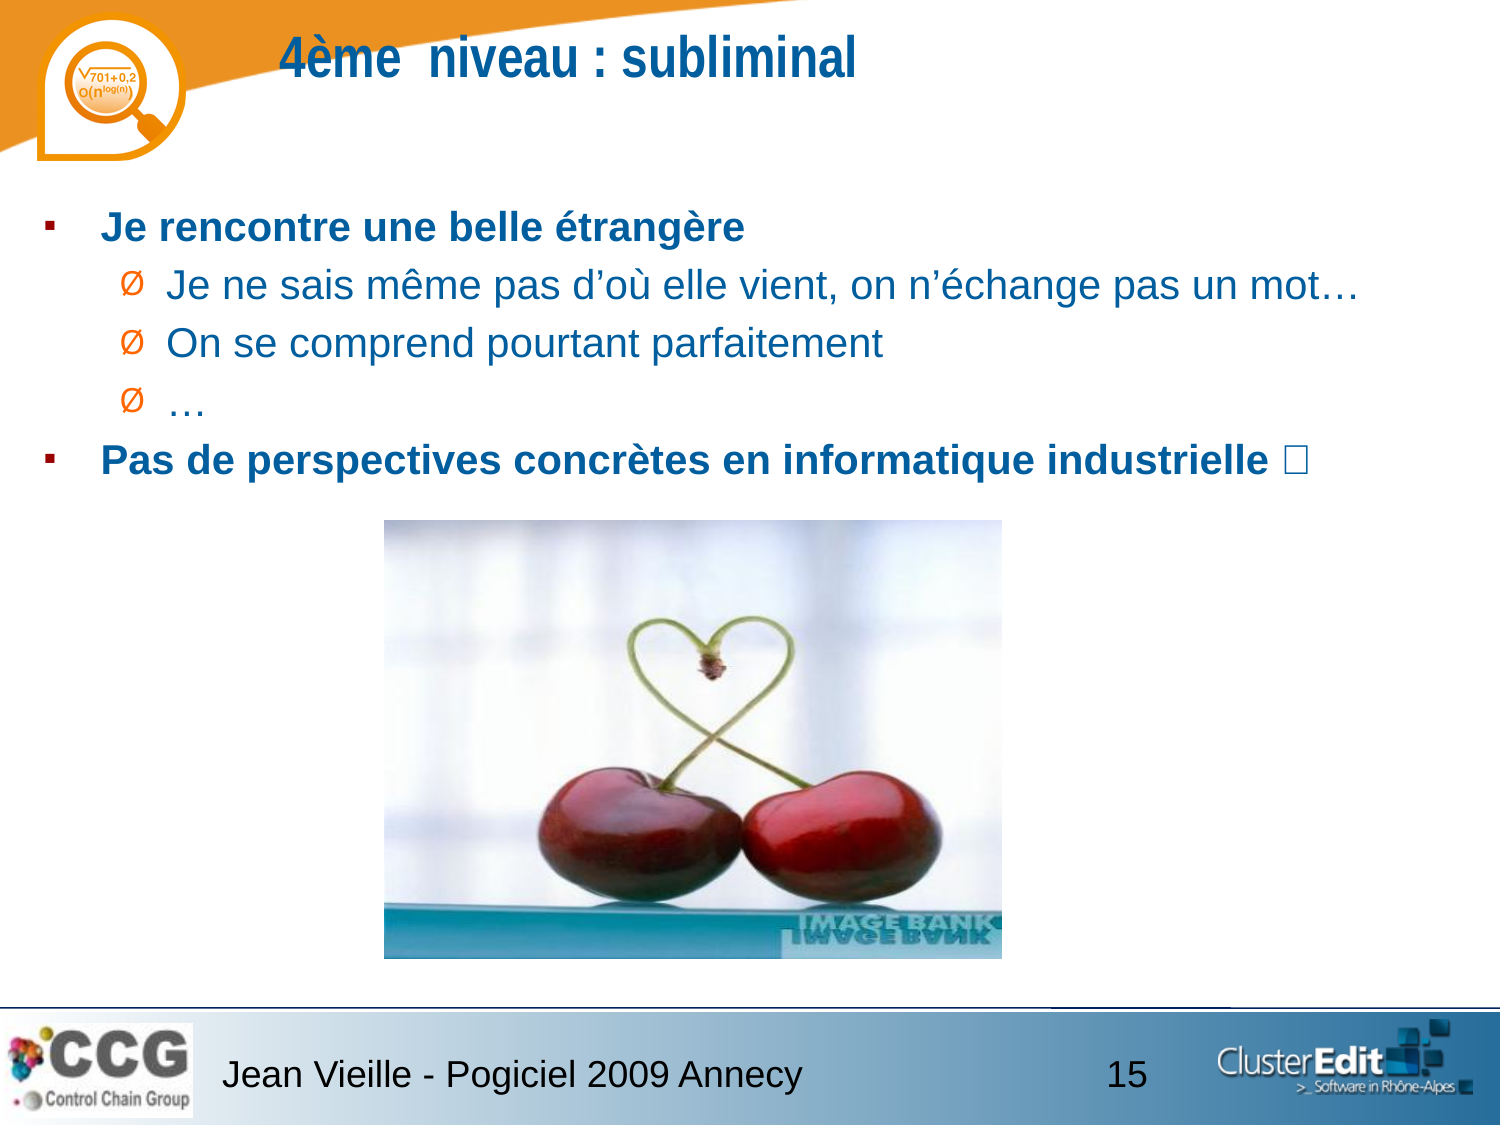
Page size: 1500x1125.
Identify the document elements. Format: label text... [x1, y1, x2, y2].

footer Jean Vieille - Pogiciel 2009 Annecy [207, 1034, 1104, 1103]
picture [1218, 1019, 1473, 1095]
slide_number <numéro> [1104, 1034, 1199, 1103]
picture [0, 0, 1500, 367]
picture [384, 520, 1002, 959]
title 4ème niveau : subliminal [264, 12, 1471, 138]
list Je rencontre une belle étrangère Je ne sais même pas d’où elle vient, on n’échange pas un mot… On se comprend pourtant parfaitement … Pas de perspectives concrètes en informatique industrielle  [29, 184, 1471, 988]
picture [5, 1023, 193, 1118]
